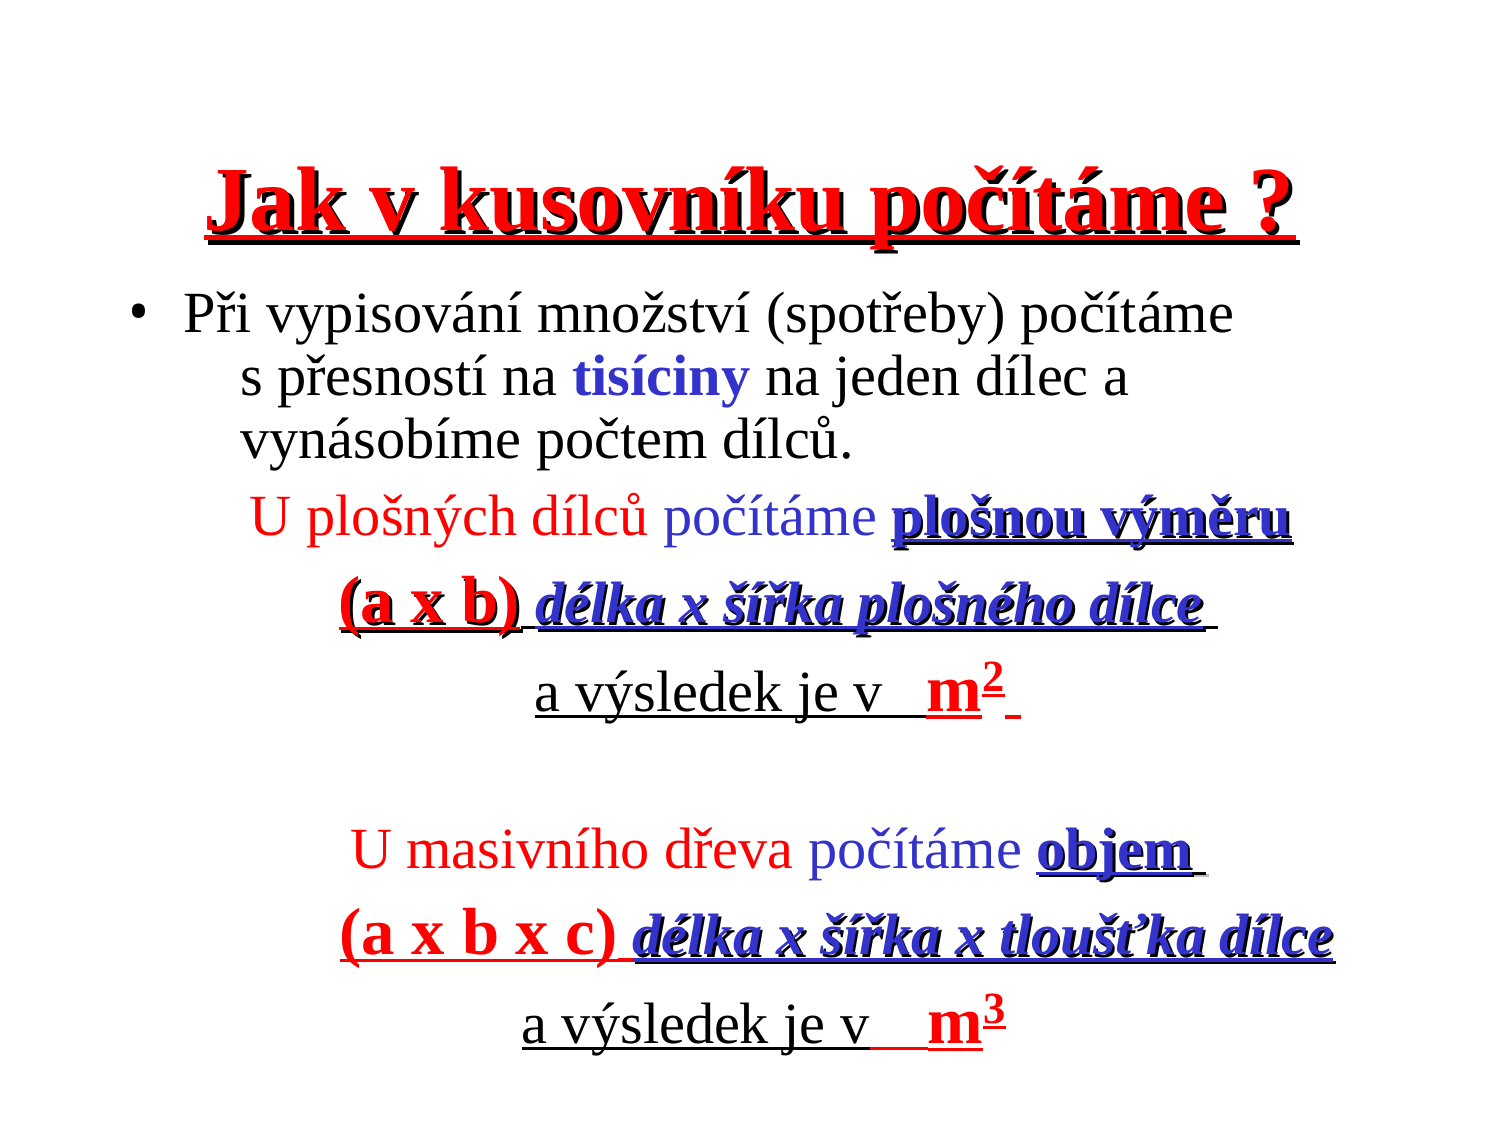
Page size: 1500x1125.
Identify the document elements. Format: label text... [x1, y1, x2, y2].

list Při vypisování množství (spotřeby) počítáme s přesností na tisíciny na jeden dílec a vynásobíme počtem dílců. U plošných dílců počítáme plošnou výměru (a x b) délka x šířka plošného dílce a výsledek je v m2 U masivního dřeva počítáme objem (a x b x c) délka x šířka x tloušťka dílce a výsledek je v m3 [112, 275, 1388, 1088]
title Jak v kusovníku počítáme ? [112, 99, 1388, 275]
